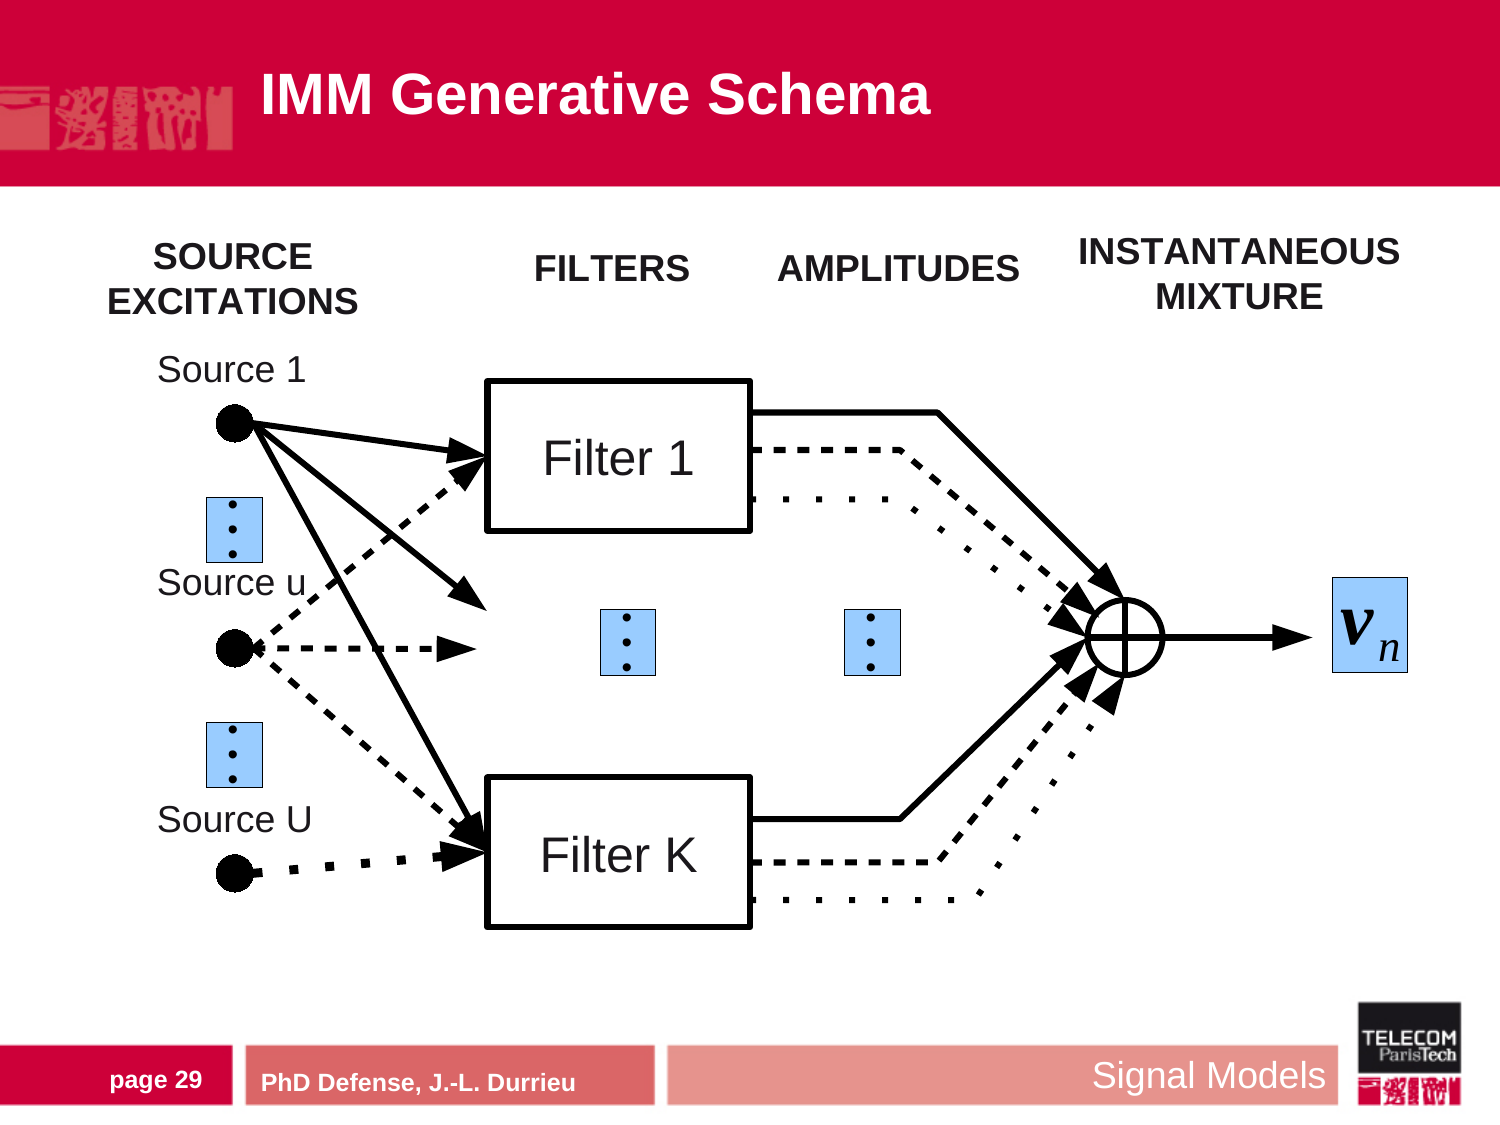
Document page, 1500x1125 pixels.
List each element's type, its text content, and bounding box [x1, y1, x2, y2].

chart [1332, 577, 1408, 673]
text_box Source 1 [142, 337, 330, 398]
title IMM Generative Schema [245, 23, 1459, 166]
text_box [216, 854, 253, 893]
chart [206, 497, 263, 563]
text_box Signal Models [1012, 1036, 1342, 1112]
chart [844, 609, 901, 676]
text_box SOURCE EXCITATIONS [82, 224, 383, 330]
text_box Filter K [487, 777, 751, 928]
text_box Filter 1 [487, 380, 751, 531]
text_box Source u [142, 550, 330, 611]
text_box FILTERS [519, 236, 707, 297]
text_box [216, 629, 253, 668]
chart [206, 722, 263, 788]
text_box [216, 404, 254, 443]
chart [600, 609, 656, 676]
text_box Source U [142, 787, 330, 848]
picture [0, 0, 1500, 1125]
text_box INSTANTANEOUS MIXTURE [1052, 219, 1428, 325]
text_box AMPLITUDES [762, 236, 1052, 297]
